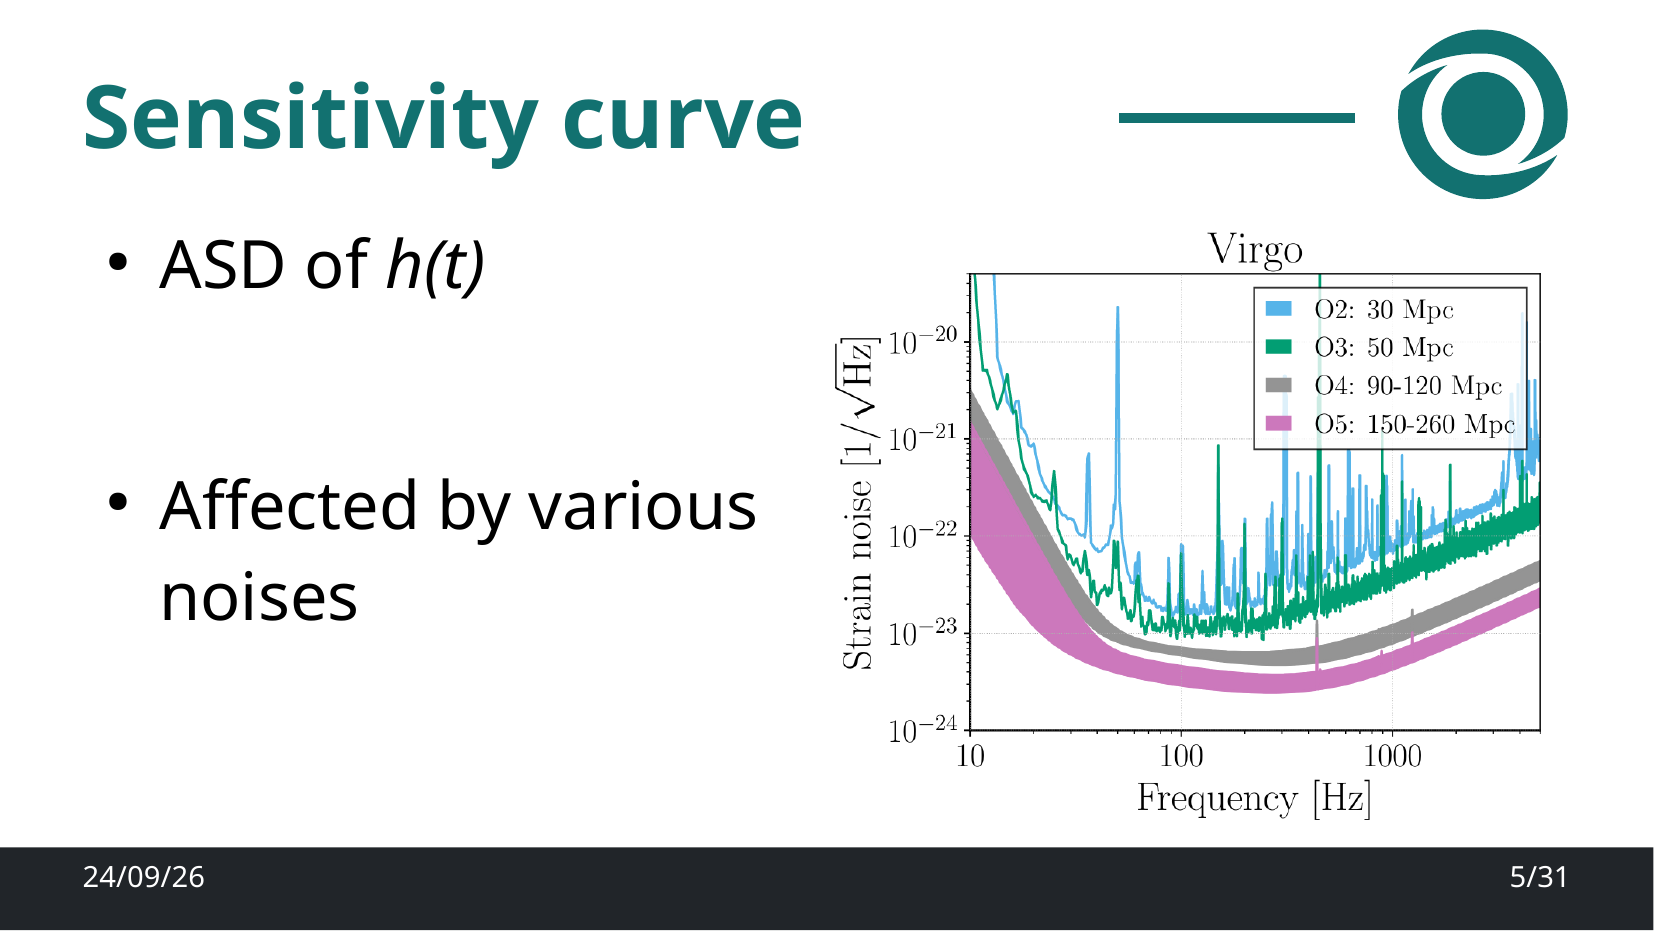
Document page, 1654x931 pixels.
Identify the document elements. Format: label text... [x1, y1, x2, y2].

list ASD of h(t) Affected by various noises [88, 217, 815, 758]
title Sensitivity curve [82, 37, 1241, 193]
picture [826, 212, 1565, 827]
